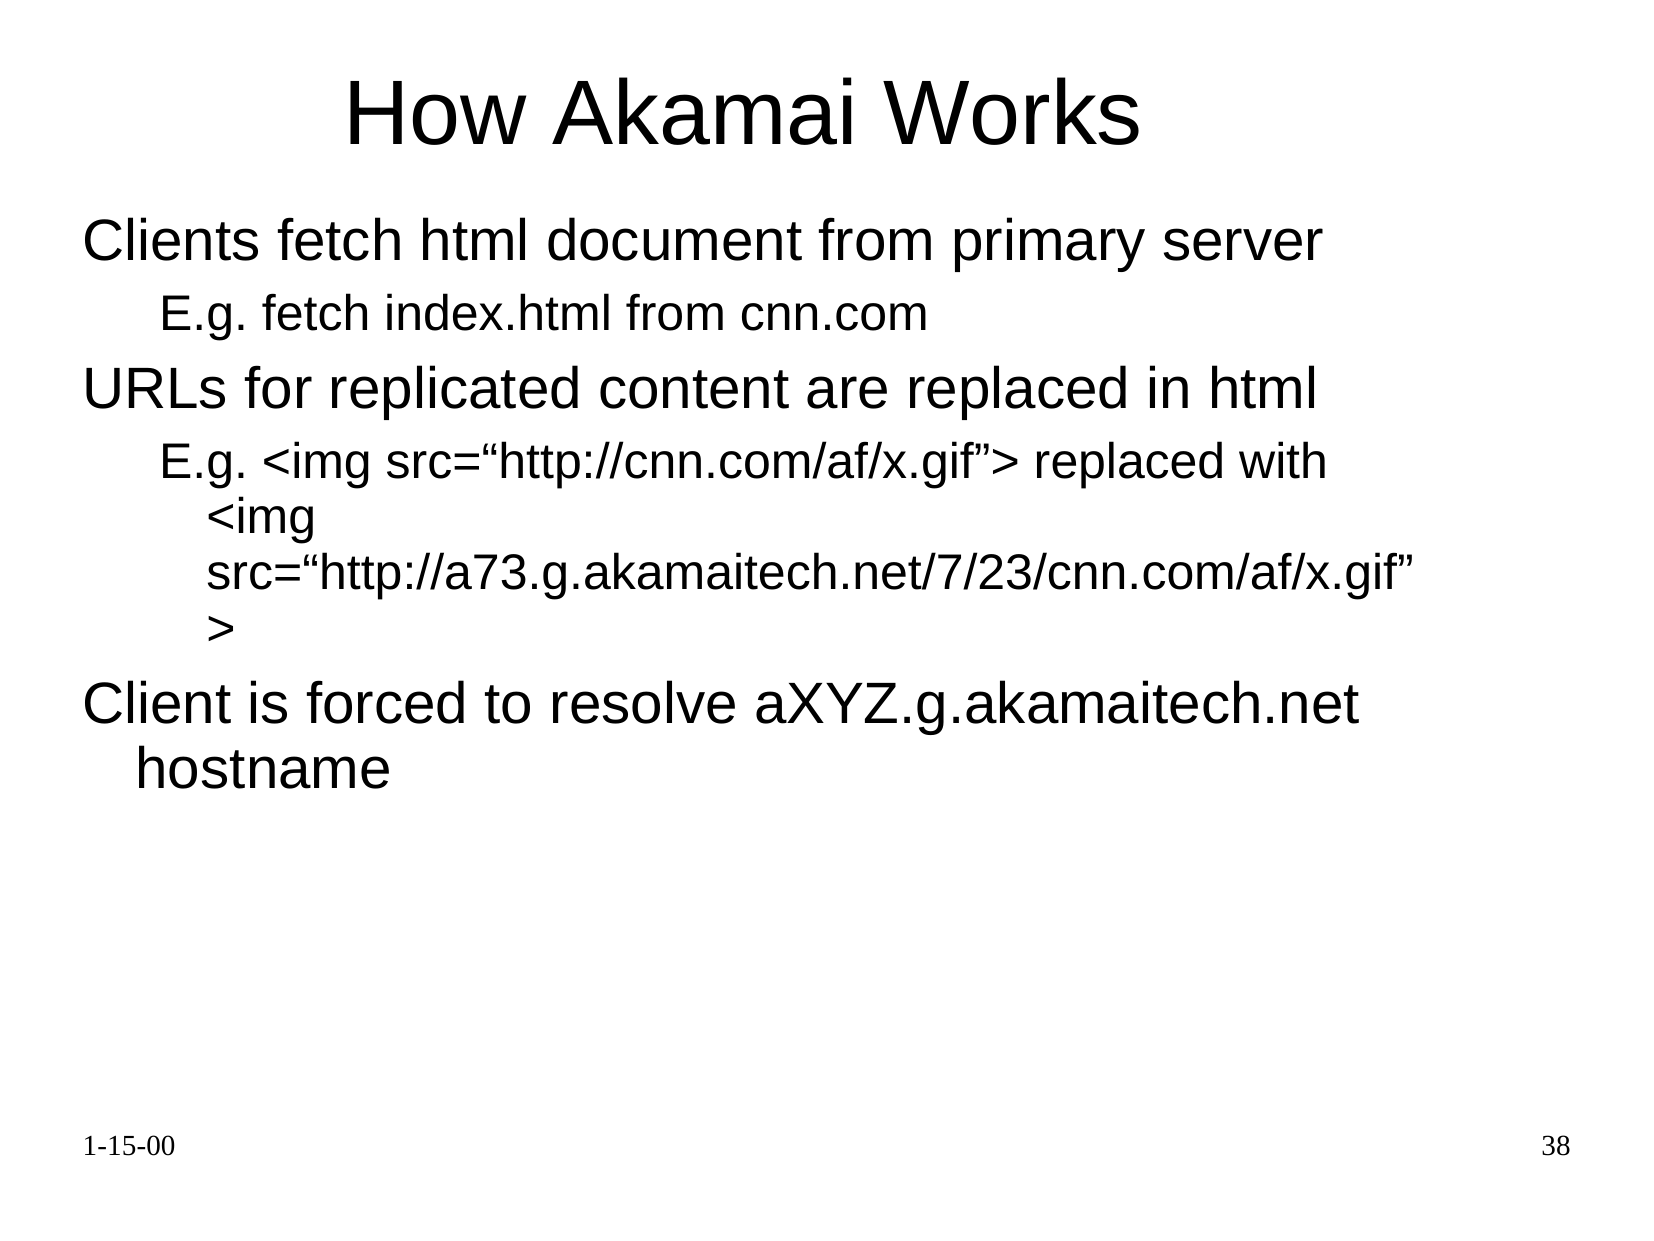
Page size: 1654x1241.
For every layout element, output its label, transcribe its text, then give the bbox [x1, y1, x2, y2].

list Clients fetch html document from primary server E.g. fetch index.html from cnn.com URLs for replicated content are replaced in html E.g. <img src=“http://cnn.com/af/x.gif”> replaced with <img src=“http://a73.g.akamaitech.net/7/23/cnn.com/af/x.gif”> Client is forced to resolve aXYZ.g.akamaitech.net hostname [49, 200, 1438, 1001]
title How Akamai Works [49, 49, 1438, 176]
